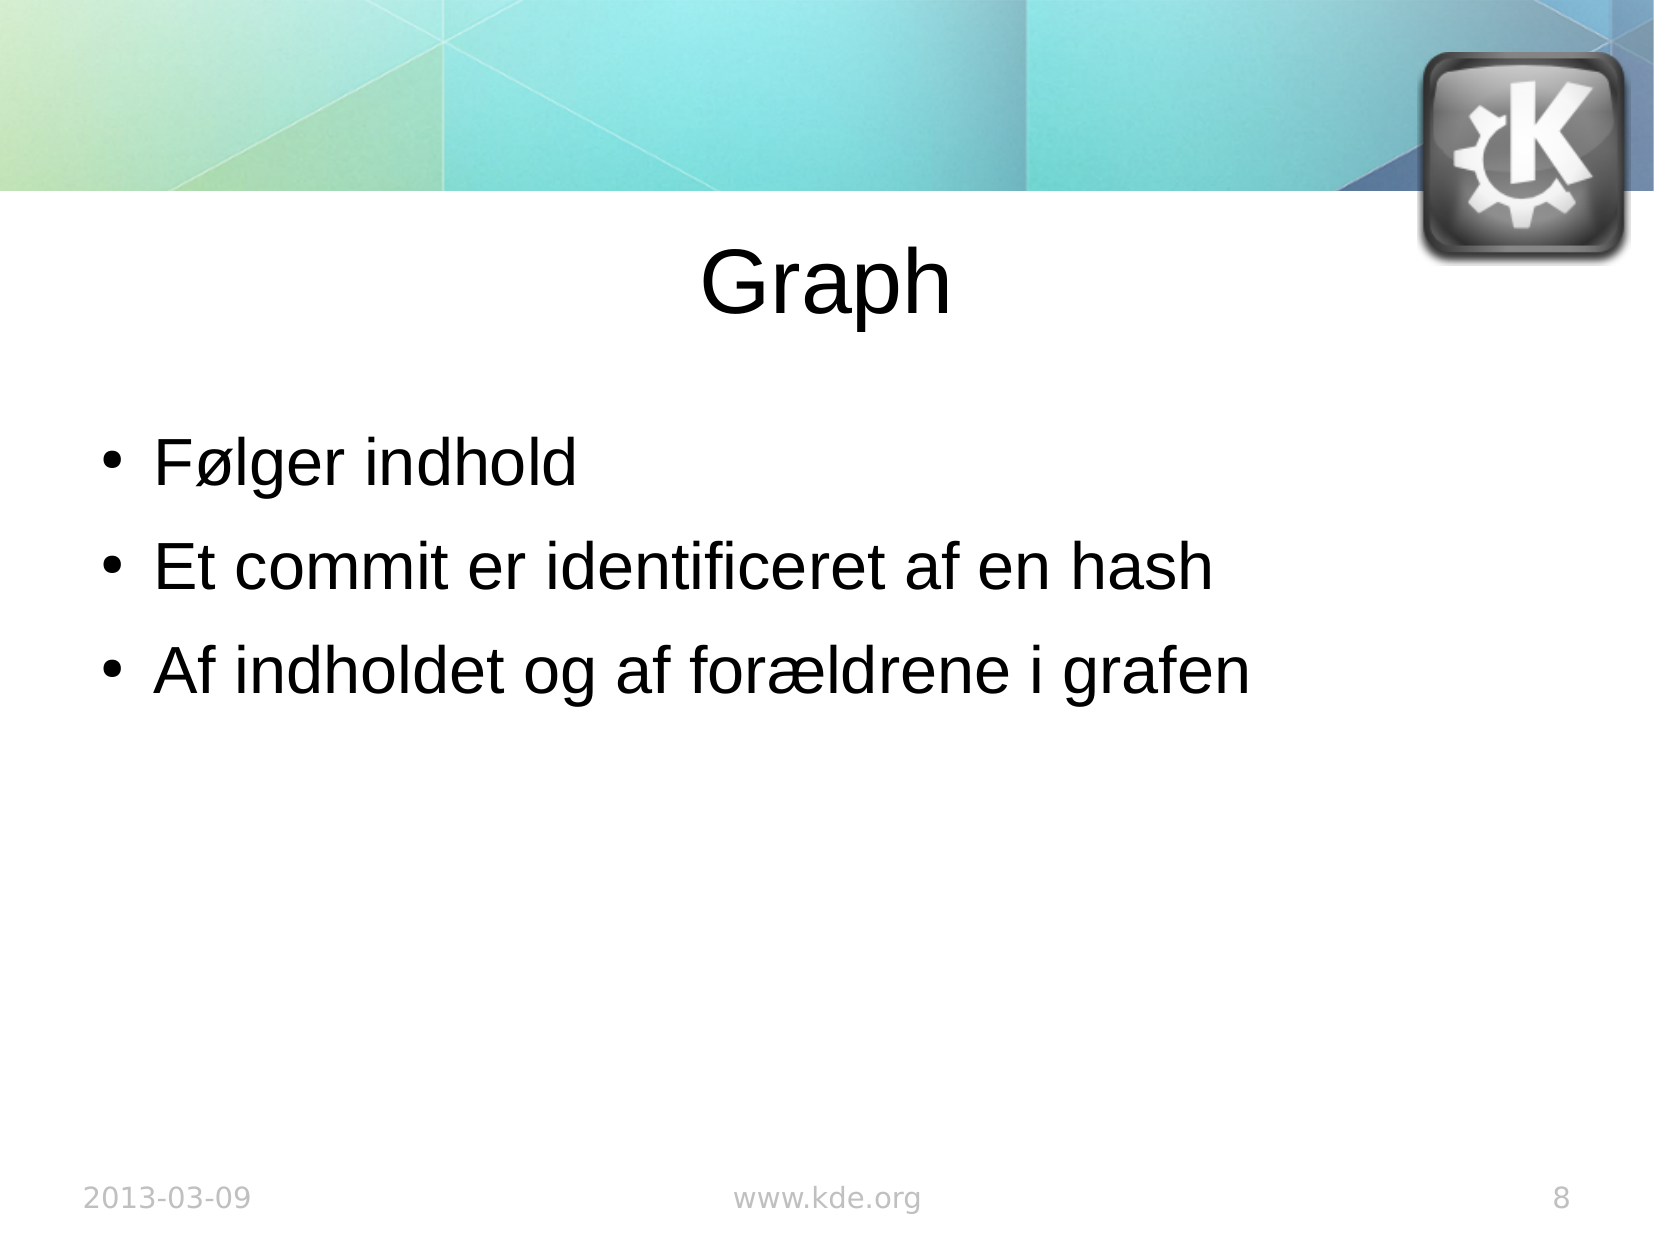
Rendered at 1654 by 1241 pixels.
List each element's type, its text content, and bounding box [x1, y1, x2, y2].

title Graph [82, 178, 1571, 386]
list Følger indhold Et commit er identificeret af en hash Af indholdet og af forældrene i grafen [82, 424, 1571, 1144]
picture [0, 0, 1654, 191]
